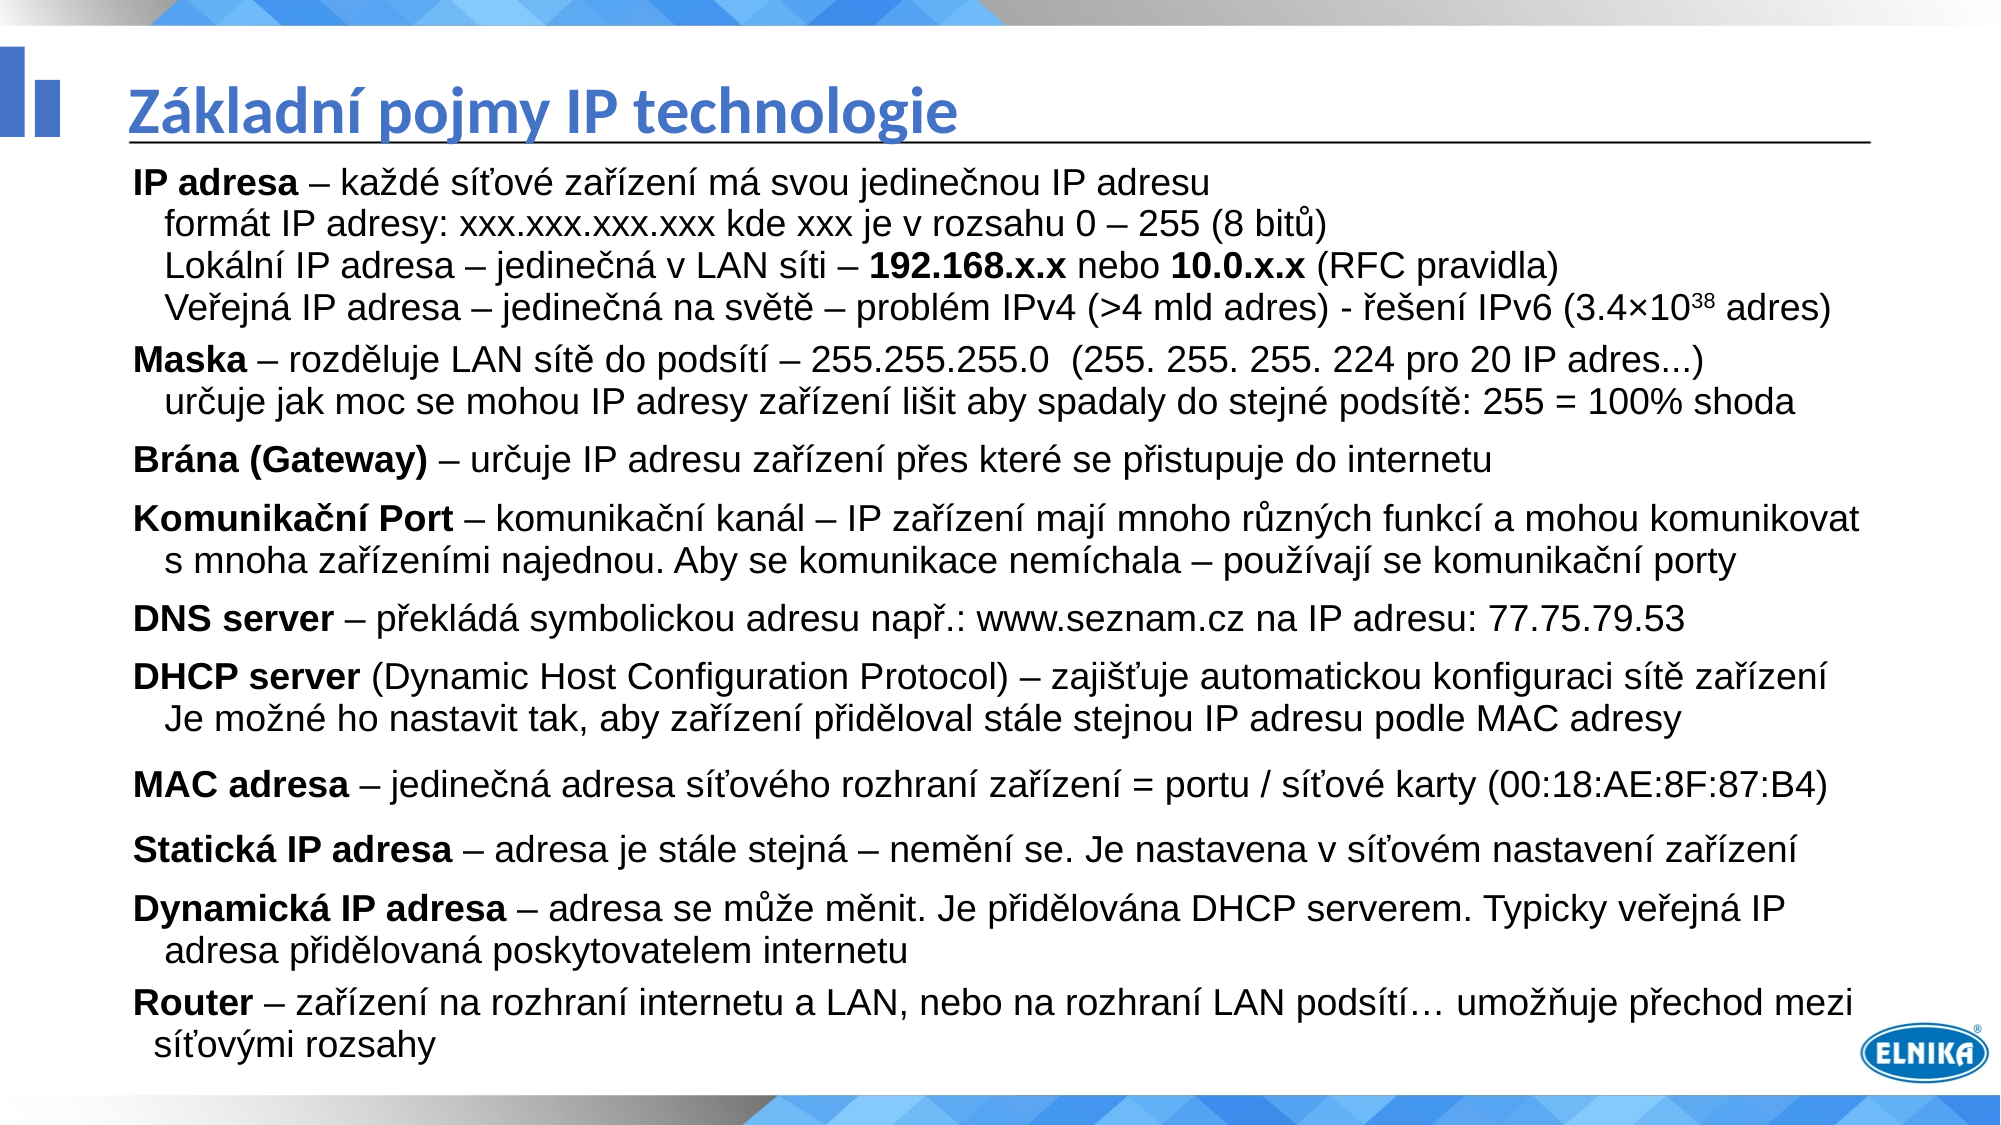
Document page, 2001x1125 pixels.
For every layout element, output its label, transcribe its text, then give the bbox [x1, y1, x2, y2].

picture [0, 0, 2001, 1125]
text_box Základní pojmy IP technologie [78, 58, 1152, 154]
text_box Maska – rozděluje LAN sítě do podsítí – 255.255.255.0 (255. 255. 255. 224 pro 20 IP adres...) určuje jak moc se mohou IP adresy zařízení lišit aby spadaly do stejné podsítě: 255 = 100% shoda [118, 330, 1890, 431]
text_box Komunikační Port – komunikační kanál – IP zařízení mají mnoho různých funkcí a mohou komunikovat s mnoha zařízeními najednou. Aby se komunikace nemíchala – používají se komunikační porty [118, 490, 1890, 590]
text_box Router – zařízení na rozhraní internetu a LAN, nebo na rozhraní LAN podsítí… umožňuje přechod mezi síťovými rozsahy [118, 979, 1890, 1074]
text_box Dynamická IP adresa – adresa se může měnit. Je přidělována DHCP serverem. Typicky veřejná IP adresa přidělovaná poskytovatelem internetu [118, 880, 1890, 979]
text_box MAC adresa – jedinečná adresa síťového rozhraní zařízení = portu / síťové karty (00:18:AE:8F:87:B4) [118, 755, 1890, 815]
text_box DNS server – překládá symbolickou adresu např.: www.seznam.cz na IP adresu: 77.75.79.53 [118, 590, 1890, 650]
text_box IP adresa – každé síťové zařízení má svou jedinečnou IP adresu formát IP adresy: xxx.xxx.xxx.xxx kde xxx je v rozsahu 0 – 255 (8 bitů) Lokální IP adresa – jedinečná v LAN síti – 192.168.x.x nebo 10.0.x.x (RFC pravidla) Veřejná IP adresa – jedinečná na světě – problém IPv4 (>4 mld adres) - řešení IPv6 (3.4×1038 adres) [118, 153, 1890, 330]
text_box DHCP server (Dynamic Host Configuration Protocol) – zajišťuje automatickou konfiguraci sítě zařízení Je možné ho nastavit tak, aby zařízení přiděloval stále stejnou IP adresu podle MAC adresy [118, 650, 1890, 751]
text_box Statická IP adresa – adresa je stále stejná – nemění se. Je nastavena v síťovém nastavení zařízení [118, 820, 1890, 878]
text_box Brána (Gateway) – určuje IP adresu zařízení přes které se přistupuje do internetu [118, 431, 1890, 490]
